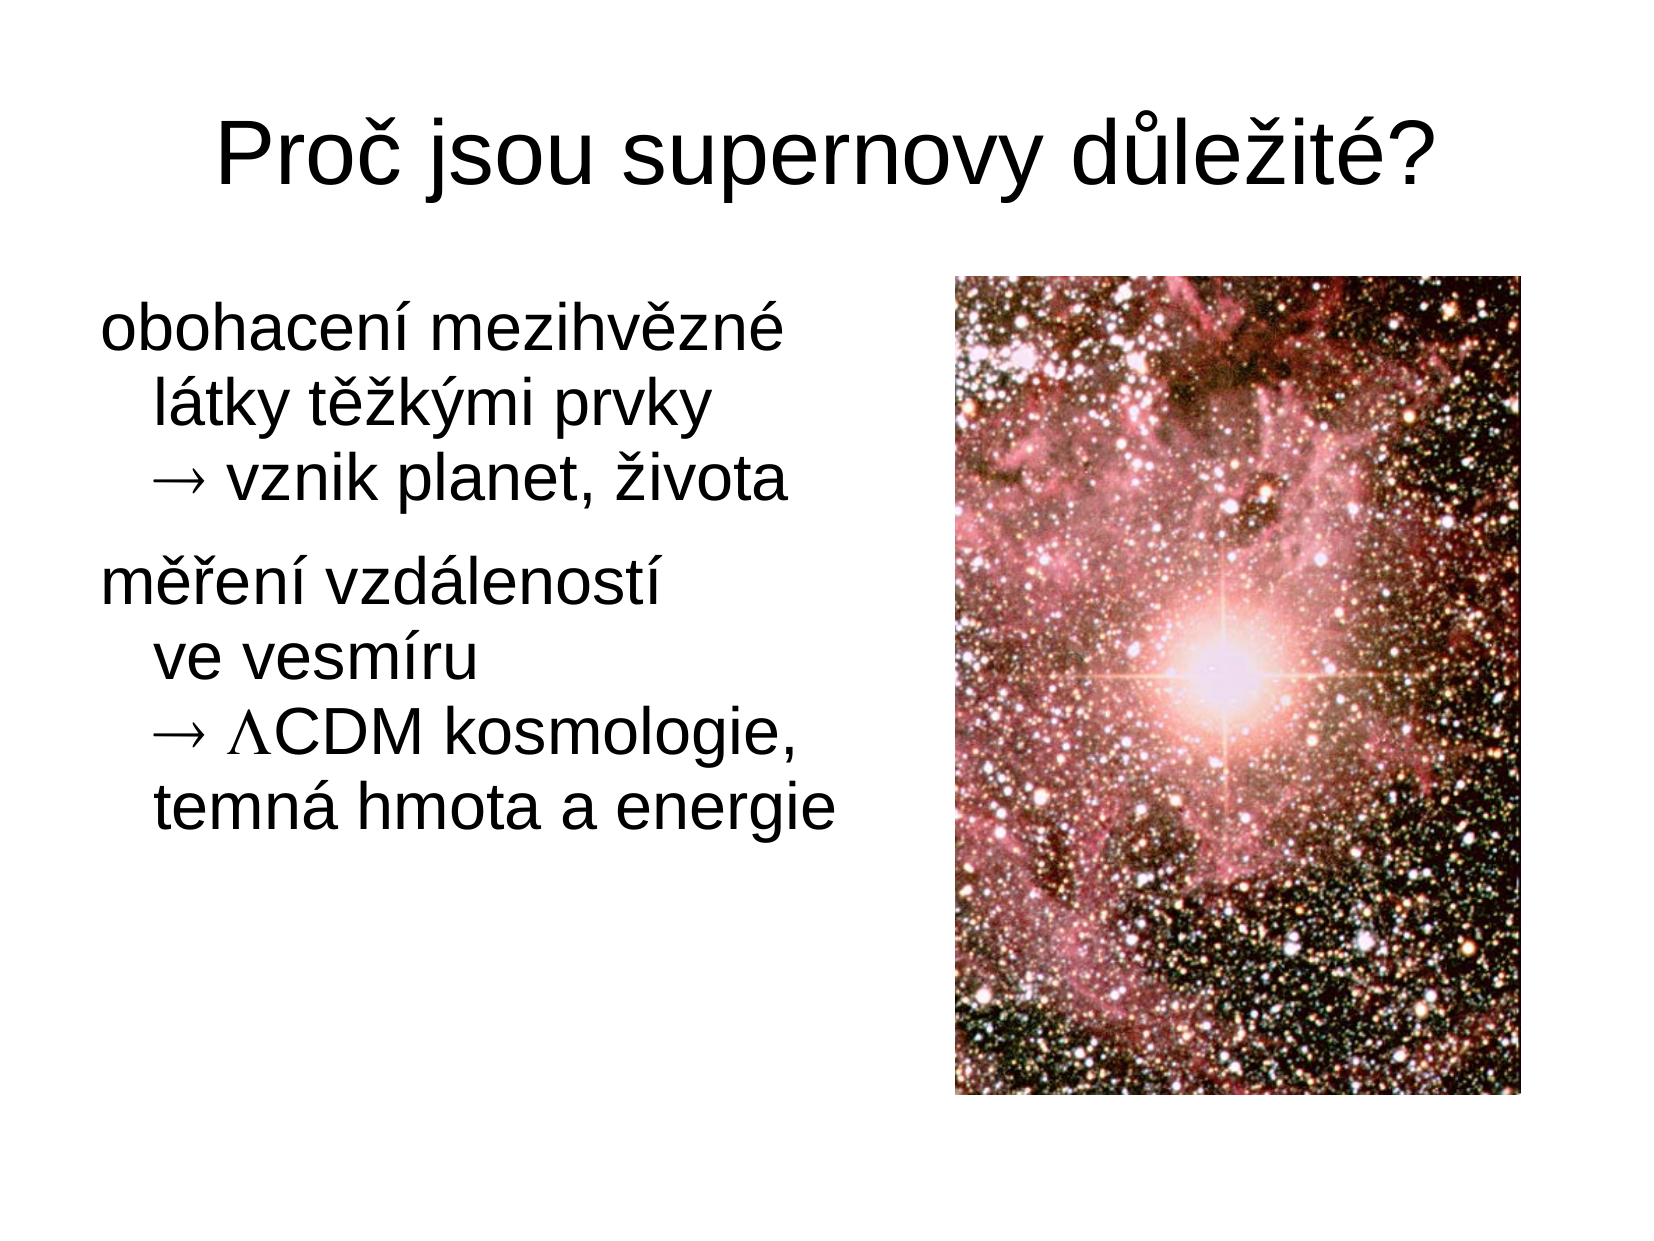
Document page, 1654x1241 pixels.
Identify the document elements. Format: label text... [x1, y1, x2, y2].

picture [955, 276, 1521, 1095]
list obohacení mezihvězné látky těžkými prvky  vznik planet, života měření vzdáleností ve vesmíru  LCDM kosmologie, temná hmota a energie [82, 290, 863, 1094]
title Proč jsou supernovy důležité? [82, 56, 1571, 250]
